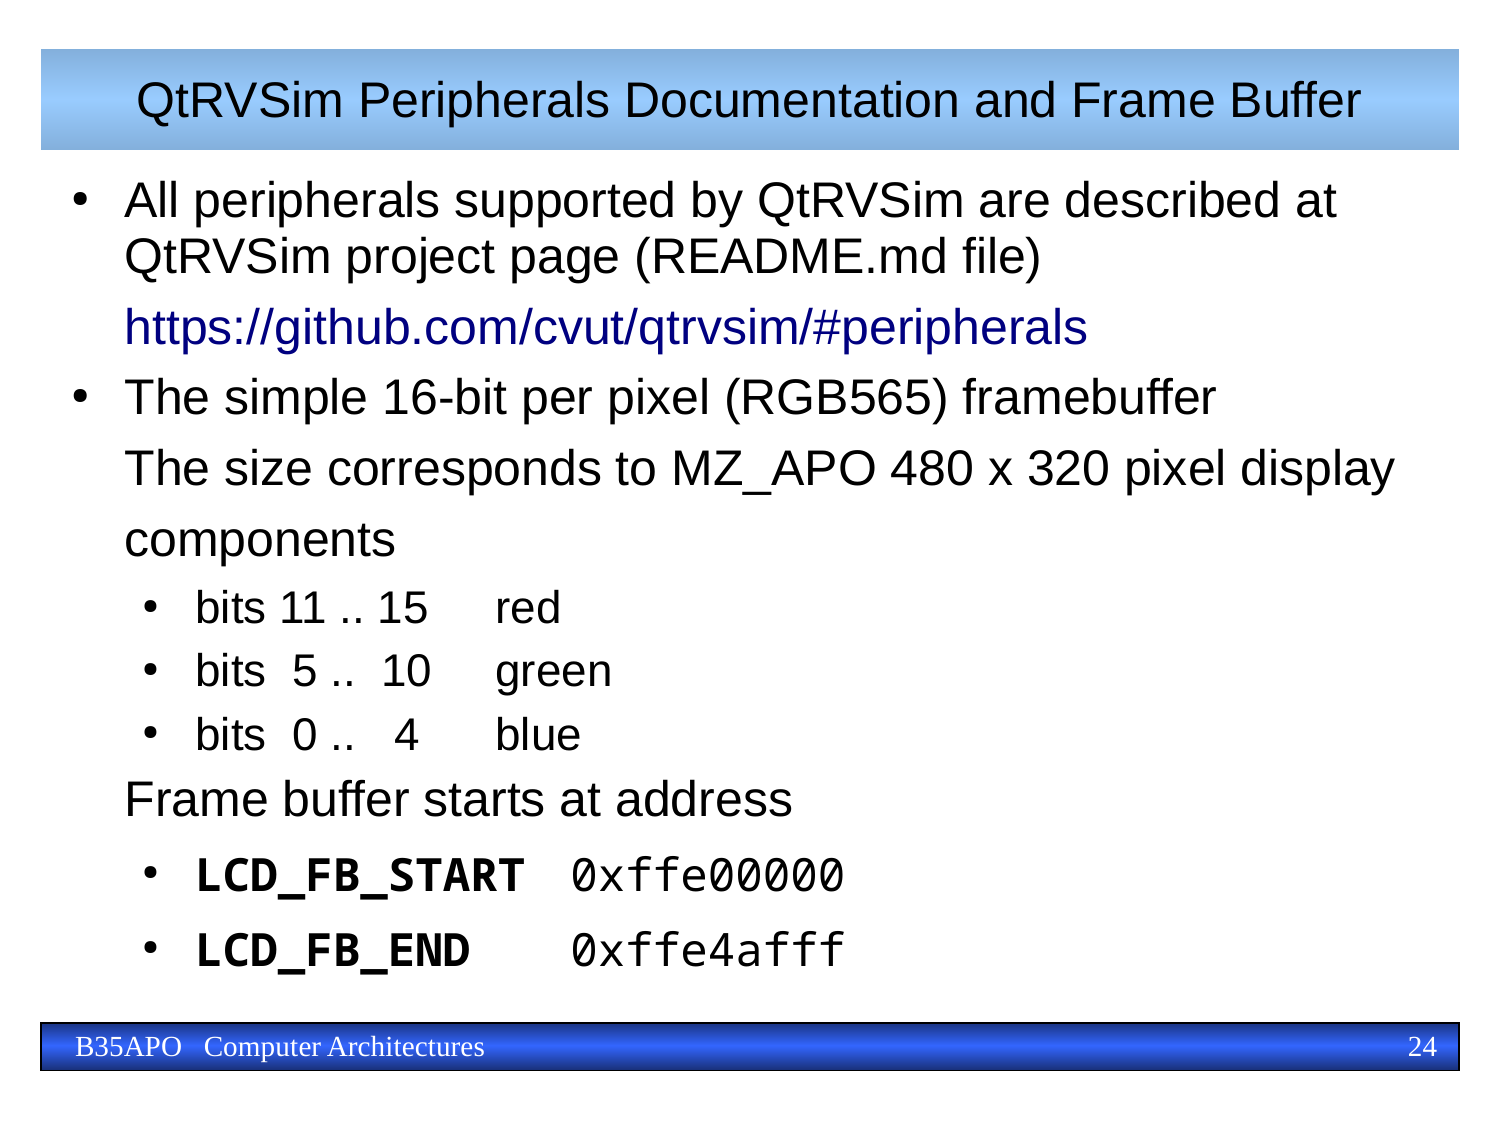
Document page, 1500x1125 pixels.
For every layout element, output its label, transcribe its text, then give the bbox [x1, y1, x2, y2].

title QtRVSim Peripherals Documentation and Frame Buffer [41, 49, 1459, 150]
list All peripherals supported by QtRVSim are described at QtRVSim project page (README.md file) https://github.com/cvut/qtrvsim/#peripherals The simple 16-bit per pixel (RGB565) framebuffer The size corresponds to MZ_APO 480 x 320 pixel display components bits 11 .. 15 red bits 5 .. 10 green bits 0 .. 4 blue Frame buffer starts at address LCD_FB_START 0xffe00000 LCD_FB_END 0xffe4afff [53, 172, 1450, 1012]
